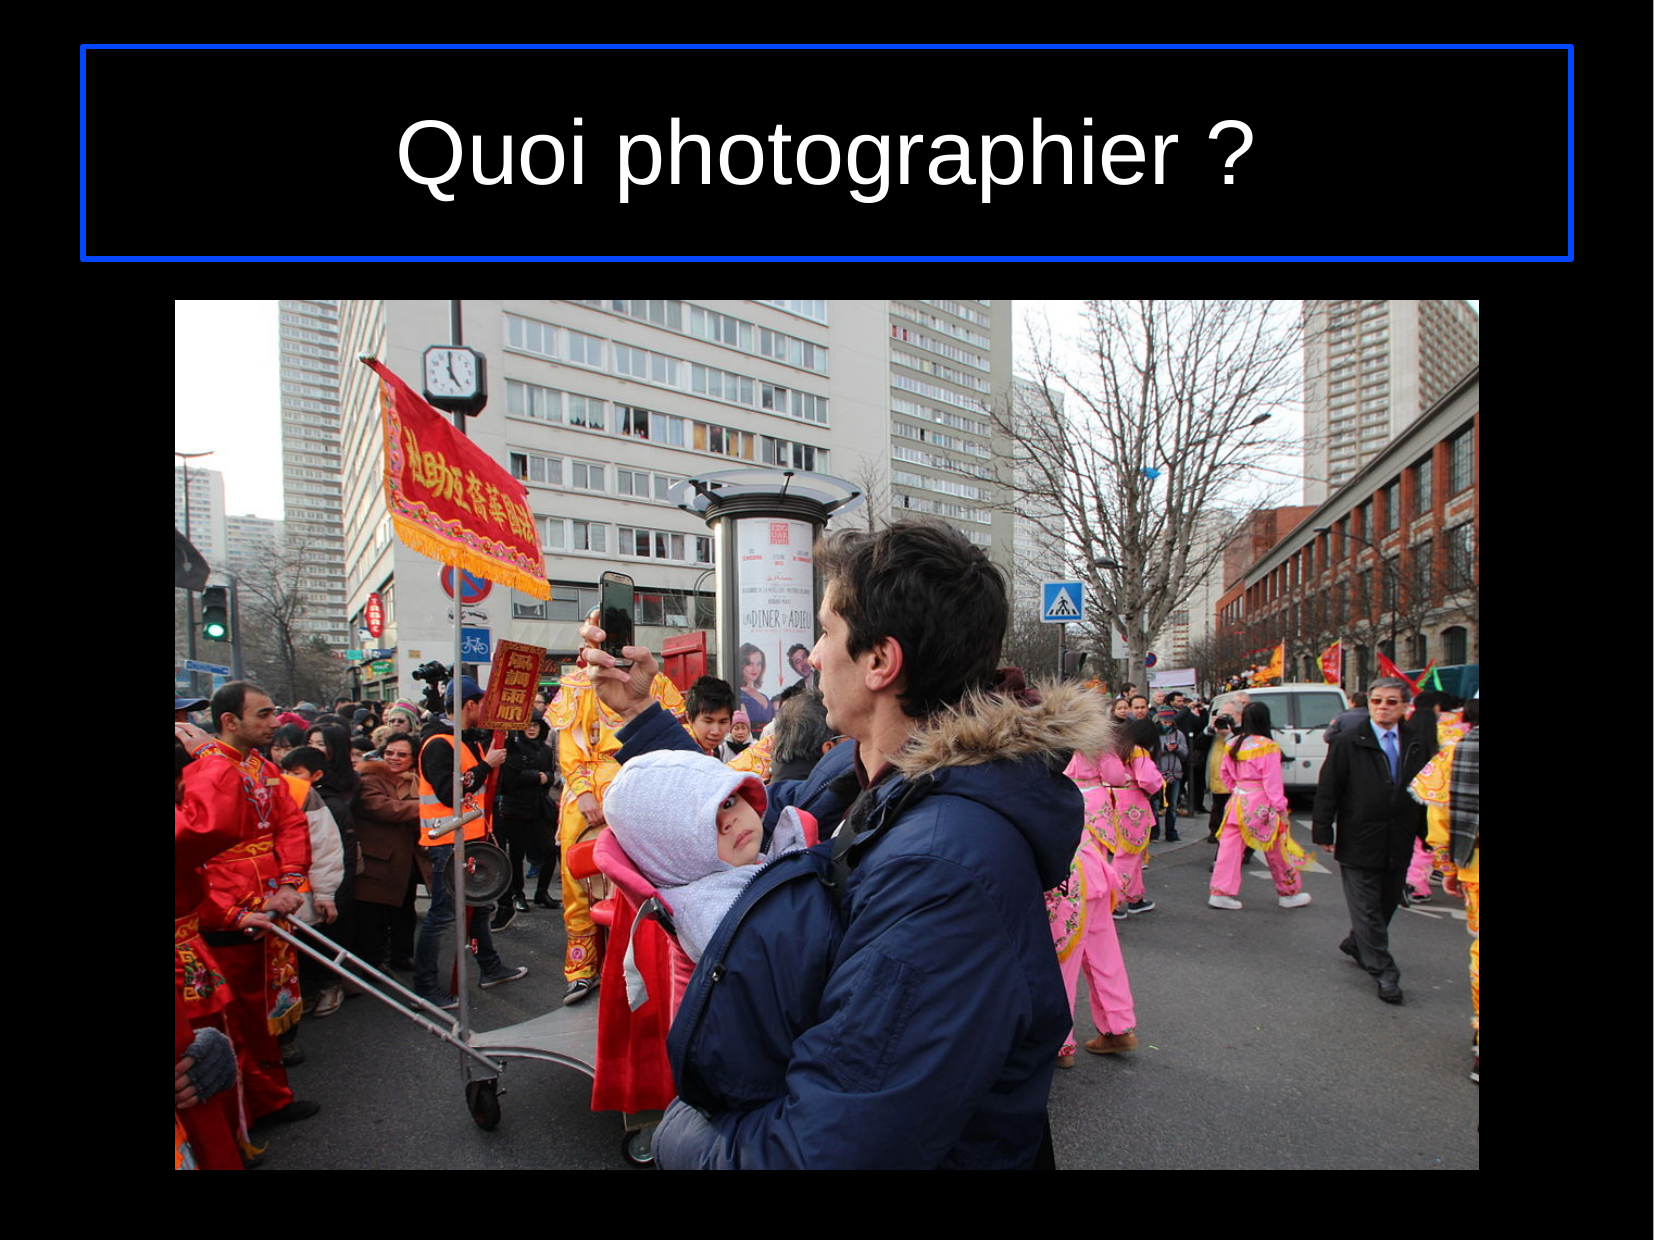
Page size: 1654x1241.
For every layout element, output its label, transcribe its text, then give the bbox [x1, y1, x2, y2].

title Quoi photographier ? [82, 46, 1571, 260]
picture [175, 300, 1479, 1170]
